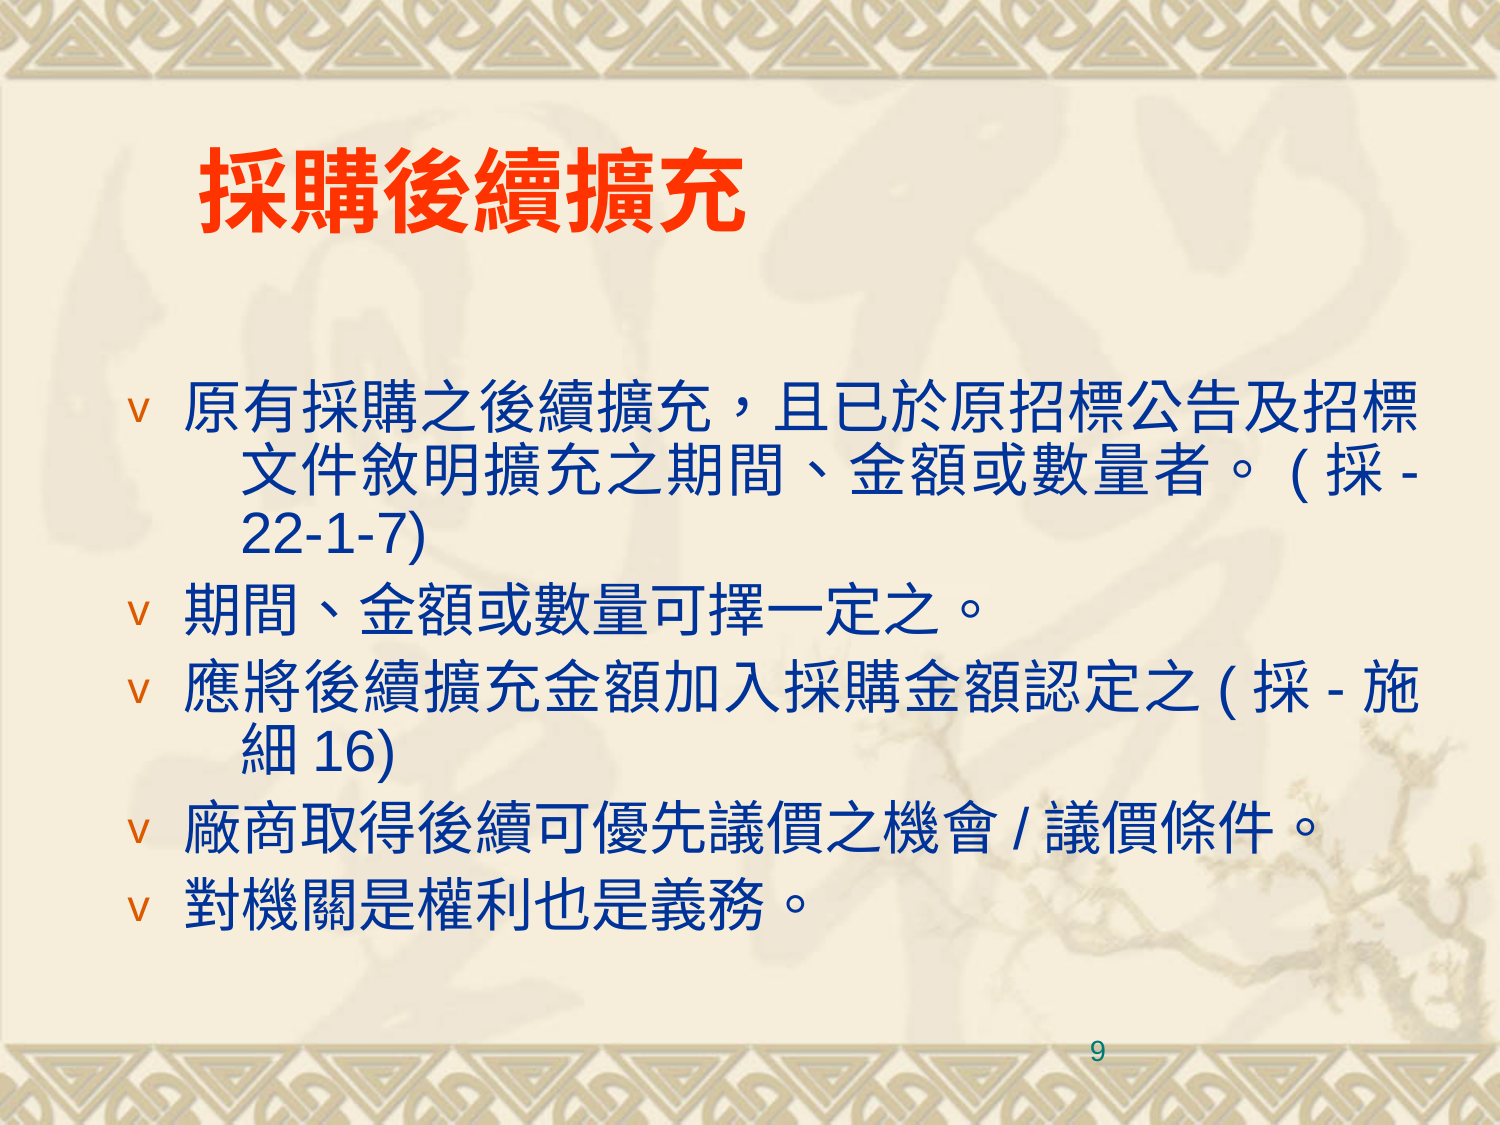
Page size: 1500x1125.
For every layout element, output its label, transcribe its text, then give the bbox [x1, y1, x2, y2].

list 原有採購之後續擴充，且已於原招標公告及招標文件敘明擴充之期間、金額或數量者。(採-22-1-7) 期間、金額或數量可擇一定之。 應將後續擴充金額加入採購金額認定之(採-施細16) 廠商取得後續可優先議價之機會/議價條件。 對機關是權利也是義務。 [112, 370, 1436, 1000]
title 採購後續擴充 [137, 126, 809, 252]
text_box [1074, 1024, 1451, 1103]
